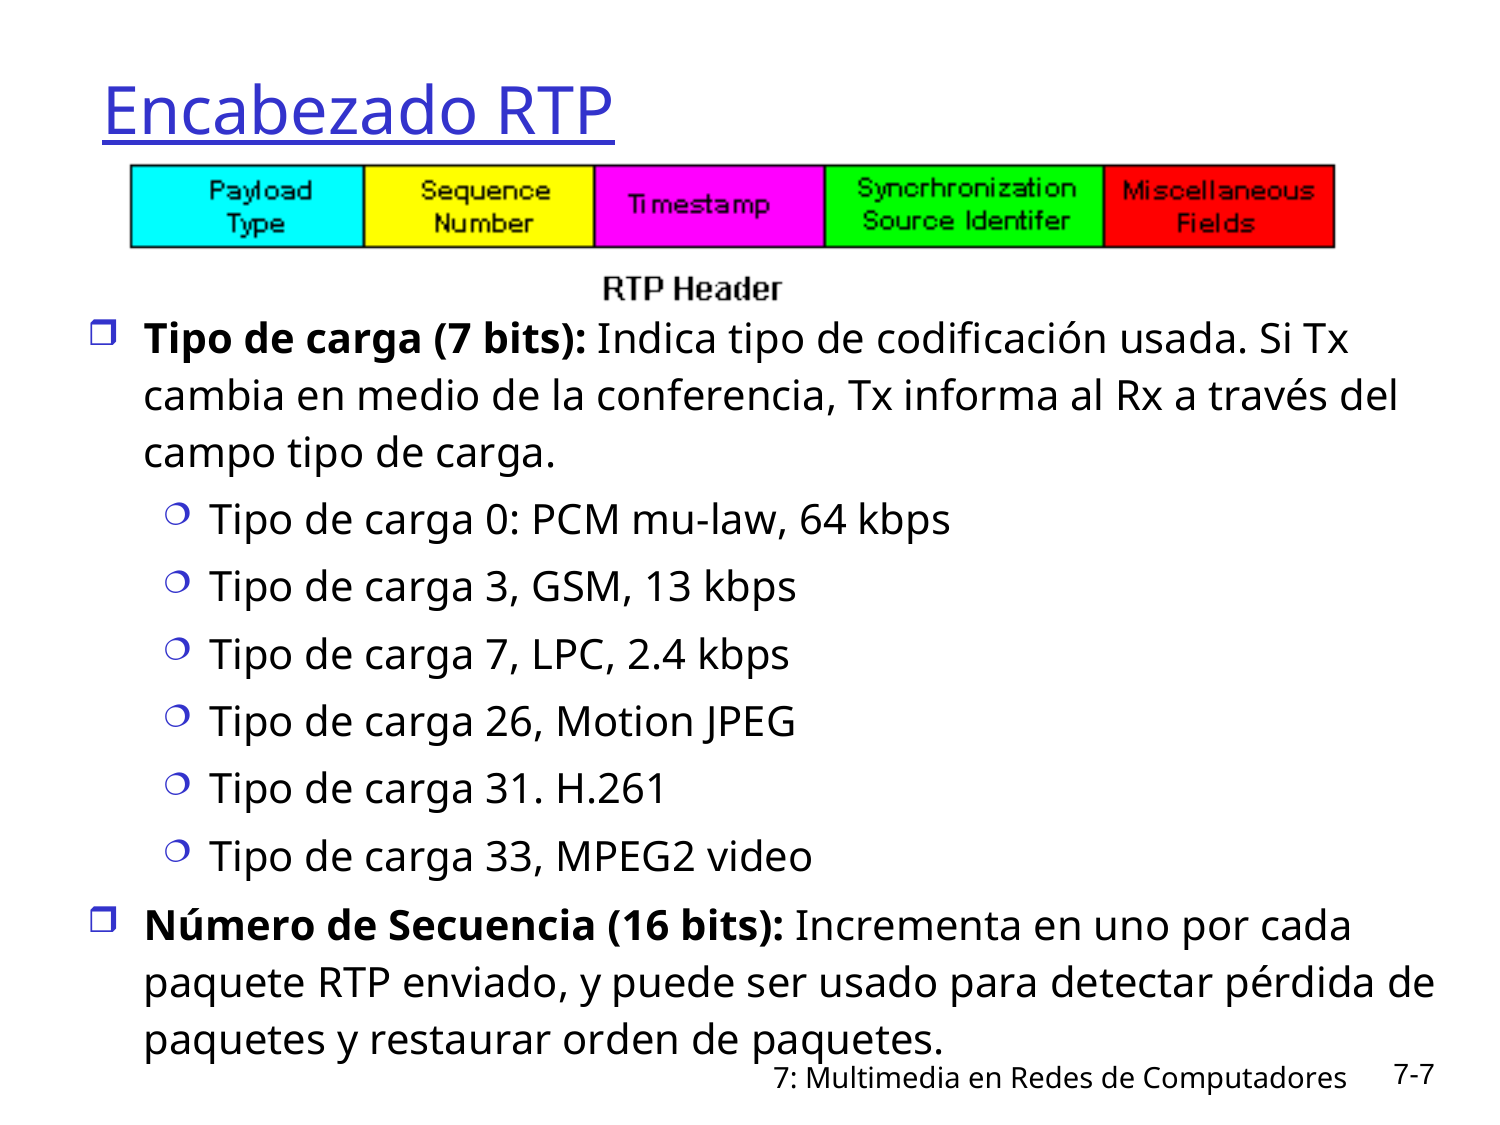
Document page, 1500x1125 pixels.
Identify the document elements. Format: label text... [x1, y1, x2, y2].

picture [87, 162, 1388, 308]
title Encabezado RTP [87, 29, 1363, 162]
list Tipo de carga (7 bits): Indica tipo de codificación usada. Si Tx cambia en medio de la conferencia, Tx informa al Rx a través del campo tipo de carga. Tipo de carga 0: PCM mu-law, 64 kbps Tipo de carga 3, GSM, 13 kbps Tipo de carga 7, LPC, 2.4 kbps Tipo de carga 26, Motion JPEG Tipo de carga 31. H.261 Tipo de carga 33, MPEG2 video Número de Secuencia (16 bits): Incrementa en uno por cada paquete RTP enviado, y puede ser usado para detectar pérdida de paquetes y restaurar orden de paquetes. [87, 308, 1463, 1037]
